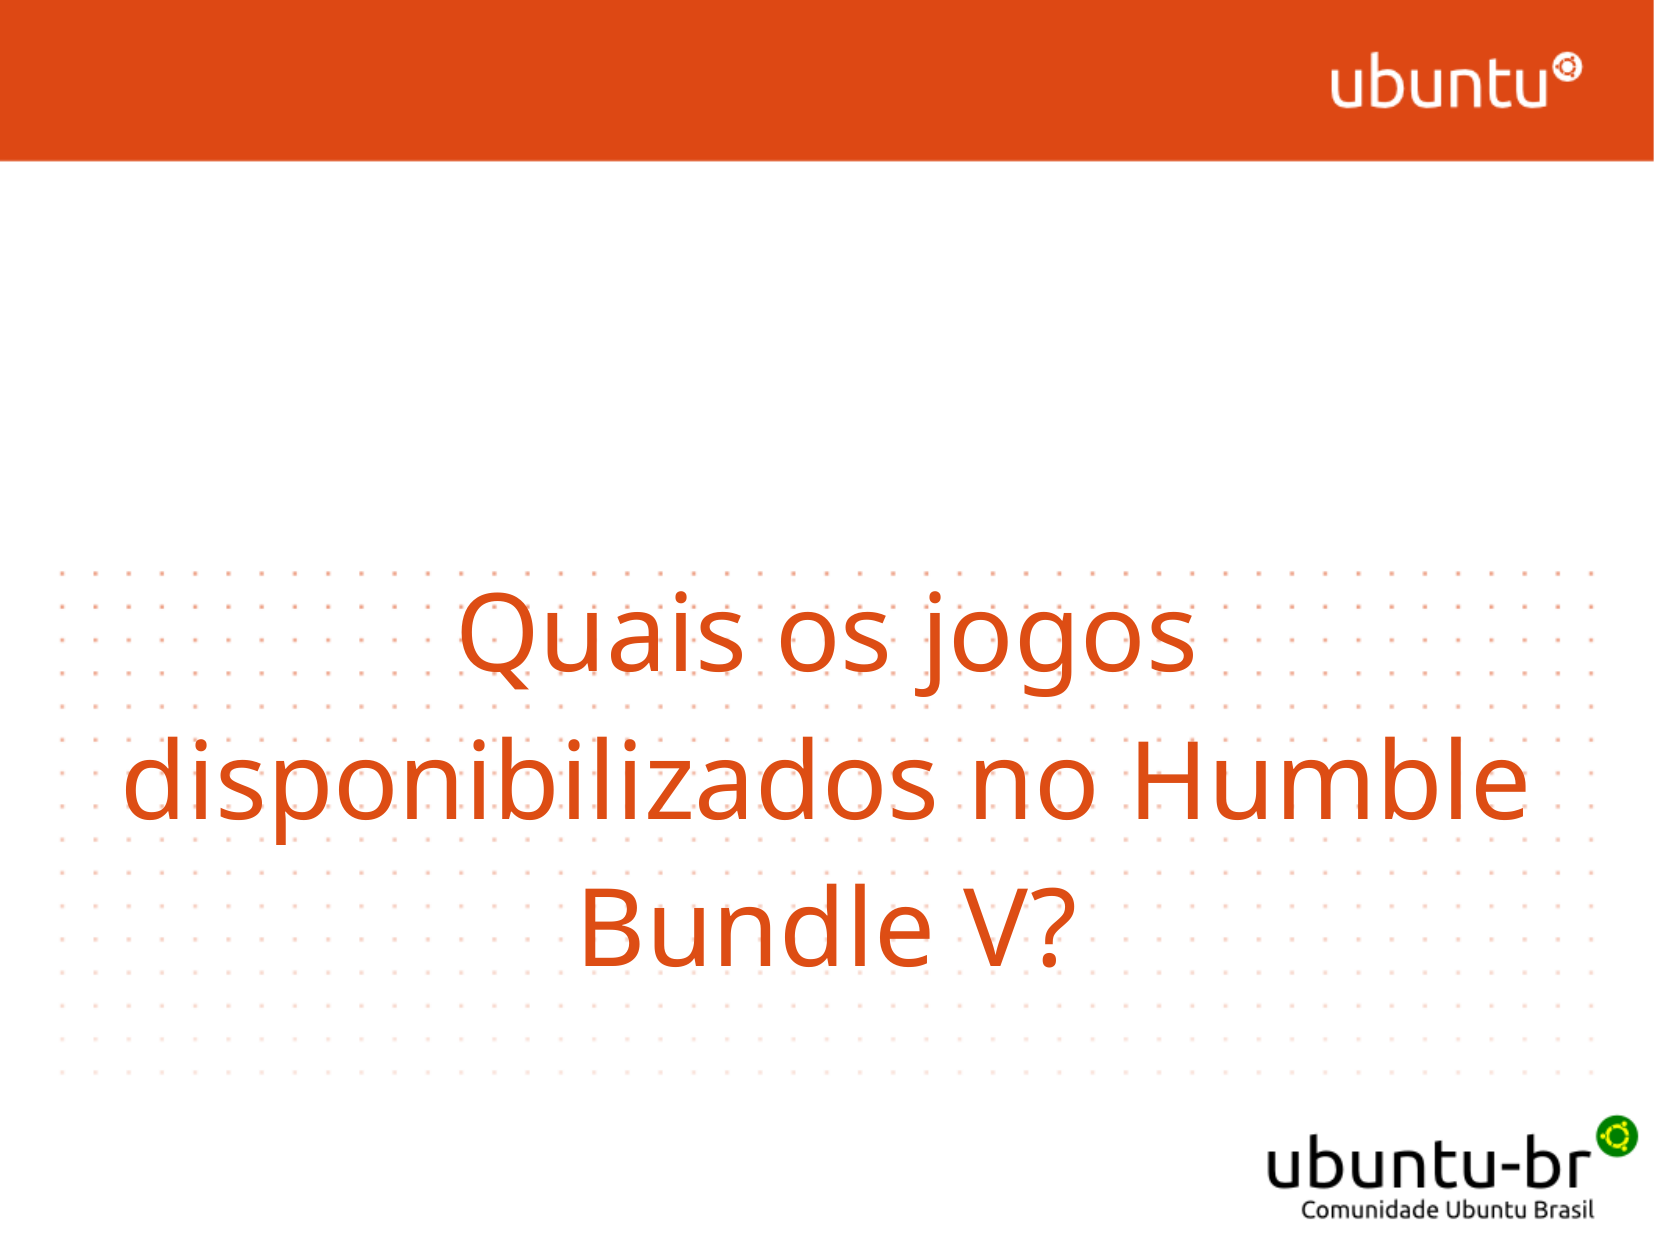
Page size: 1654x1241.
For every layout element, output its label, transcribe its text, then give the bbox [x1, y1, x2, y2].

picture [0, 0, 1654, 1241]
list Quais os jogos disponibilizados no Humble Bundle V? [99, 555, 1555, 1004]
